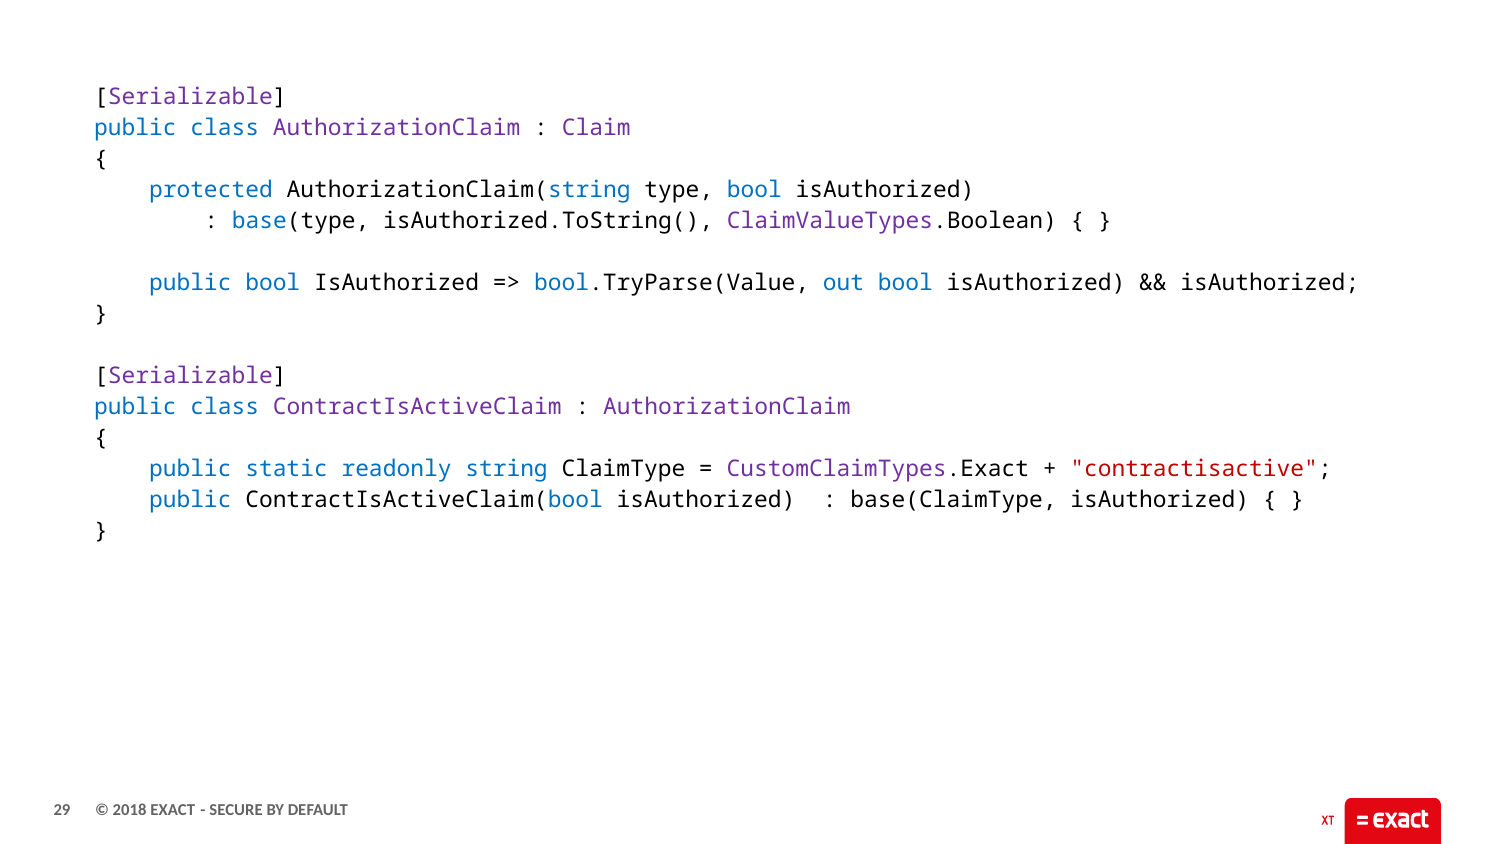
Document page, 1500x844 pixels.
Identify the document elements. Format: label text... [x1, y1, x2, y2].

text_box - Secure by default [185, 786, 826, 832]
list [Serializable] public class AuthorizationClaim : Claim { protected AuthorizationClaim(string type, bool isAuthorized) : base(type, isAuthorized.ToString(), ClaimValueTypes.Boolean) { } public bool IsAuthorized => bool.TryParse(Value, out bool isAuthorized) && isAuthorized; } [Serializable] public class ContractIsActiveClaim : AuthorizationClaim { public static readonly string ClaimType = CustomClaimTypes.Exact + "contractisactive"; public ContractIsActiveClaim(bool isAuthorized) : base(ClaimType, isAuthorized) { } } [79, 77, 1421, 754]
text_box 29 [38, 786, 96, 832]
